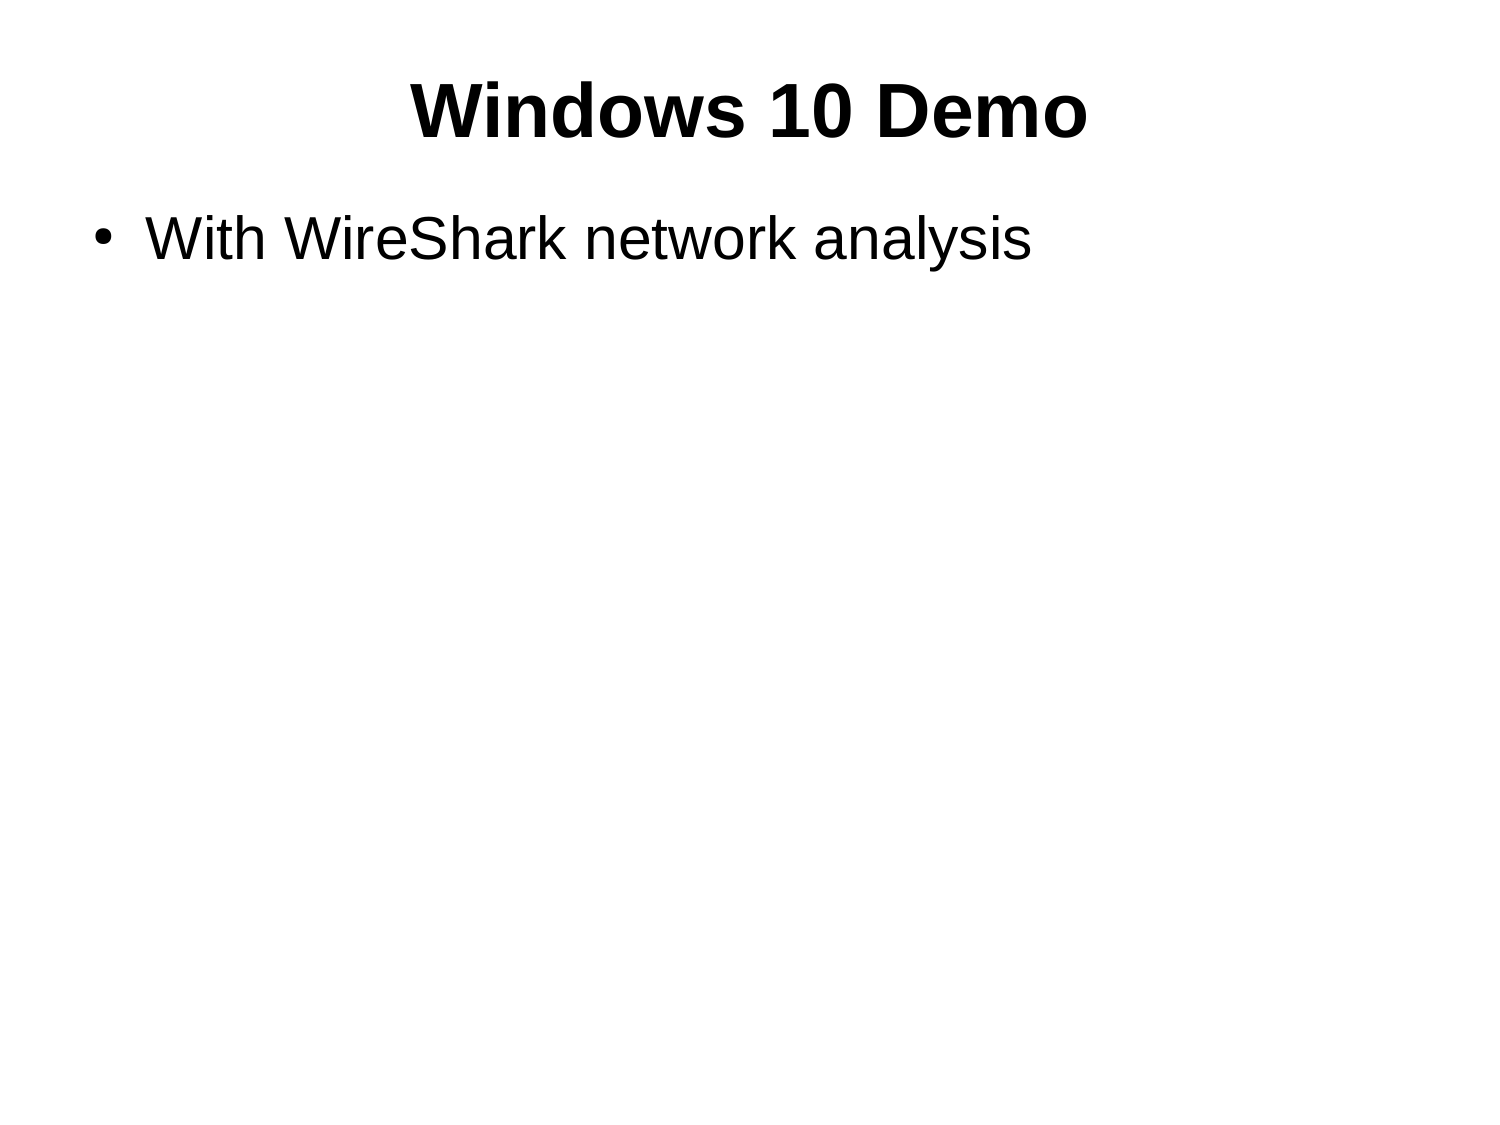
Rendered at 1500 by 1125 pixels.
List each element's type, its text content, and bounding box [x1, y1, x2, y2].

list With WireShark network analysis [75, 204, 1395, 1075]
title Windows 10 Demo [75, 44, 1425, 177]
